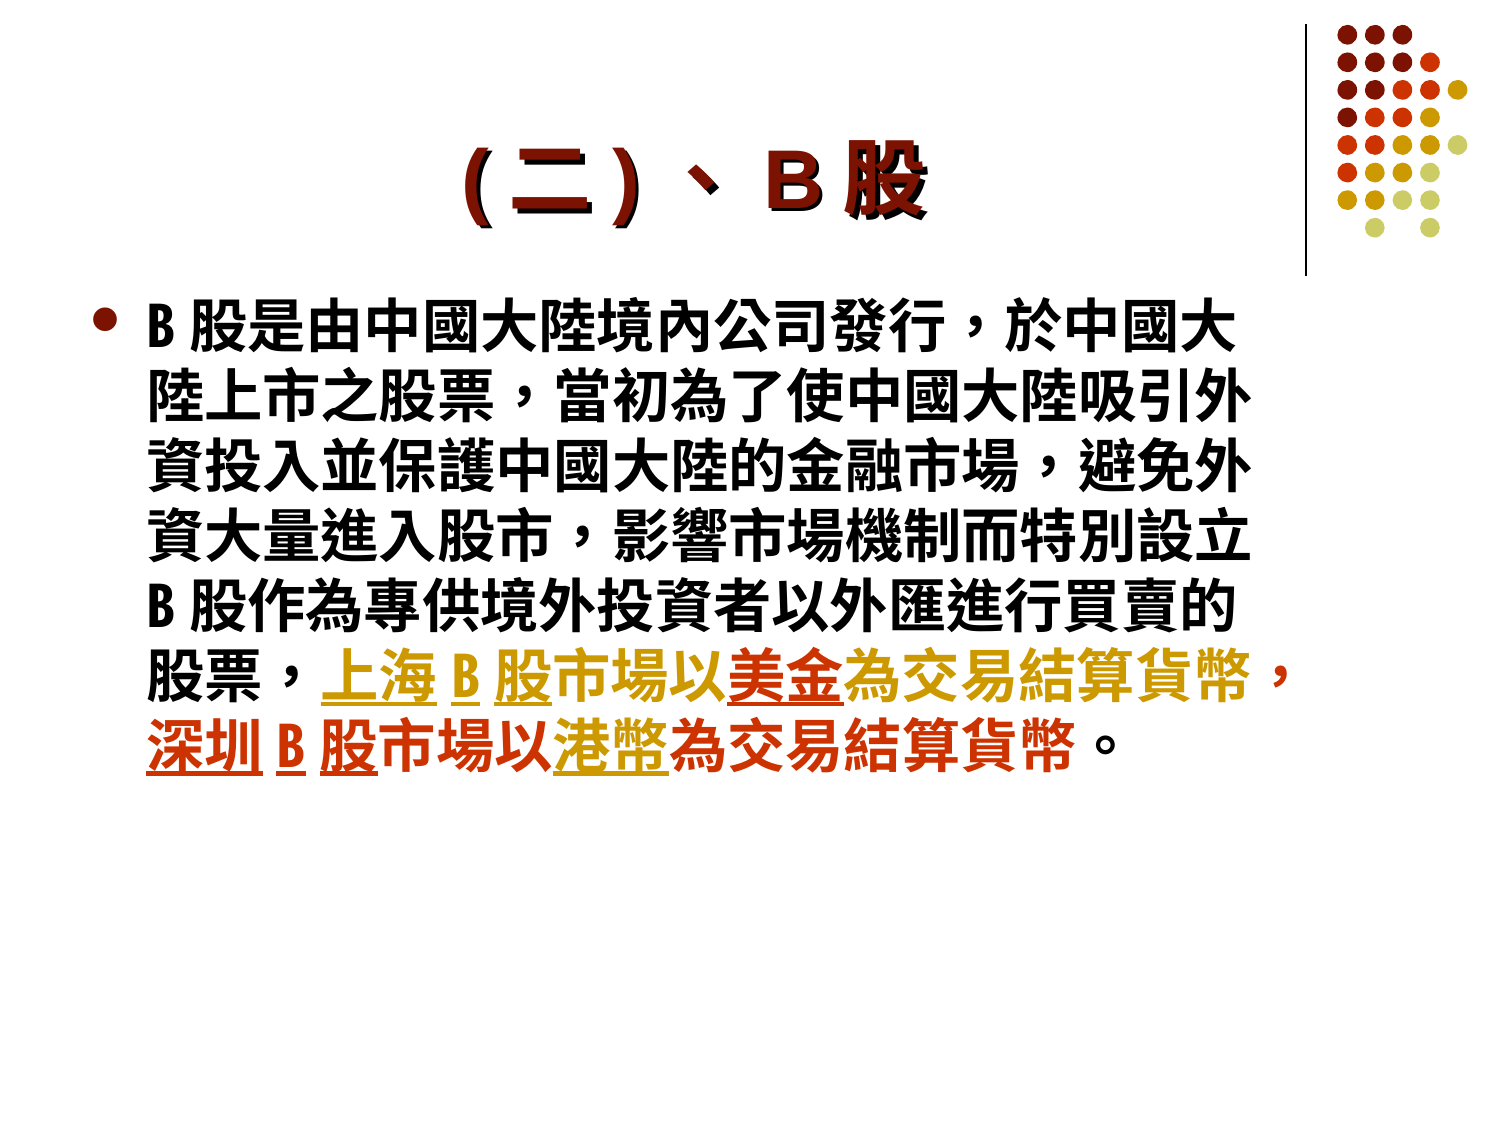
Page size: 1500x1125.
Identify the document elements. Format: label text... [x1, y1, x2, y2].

list B股是由中國大陸境內公司發行，於中國大陸上市之股票，當初為了使中國大陸吸引外資投入並保護中國大陸的金融市場，避免外資大量進入股市，影響市場機制而特別設立B股作為專供境外投資者以外匯進行買賣的股票，上海B股市場以美金為交易結算貨幣，深圳B股市場以港幣為交易結算貨幣。 [75, 282, 1306, 1006]
title (二)、B股 [74, 20, 1313, 233]
